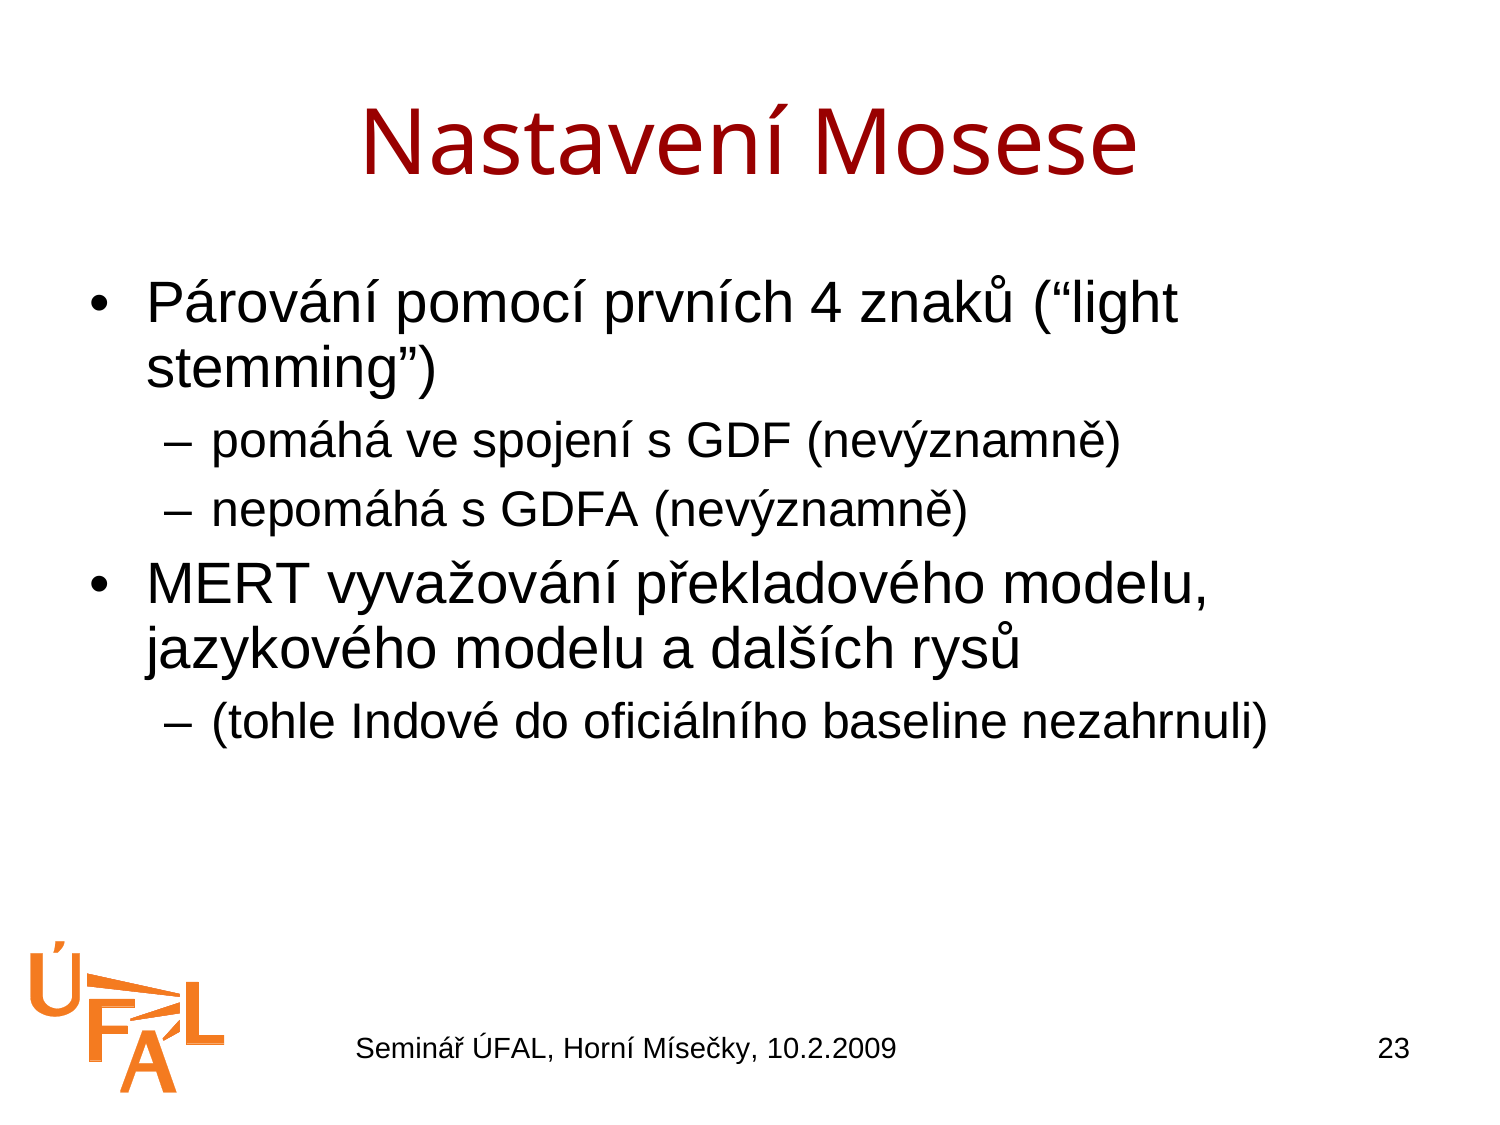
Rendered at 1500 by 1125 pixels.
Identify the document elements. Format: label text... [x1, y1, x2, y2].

title Nastavení Mosese [75, 45, 1426, 233]
list Párování pomocí prvních 4 znaků (“light stemming”) pomáhá ve spojení s GDF (nevýznamně) nepomáhá s GDFA (nevýznamně) MERT vyvažování překladového modelu, jazykového modelu a dalších rysů (tohle Indové do oficiálního baseline nezahrnuli) [75, 262, 1426, 1006]
